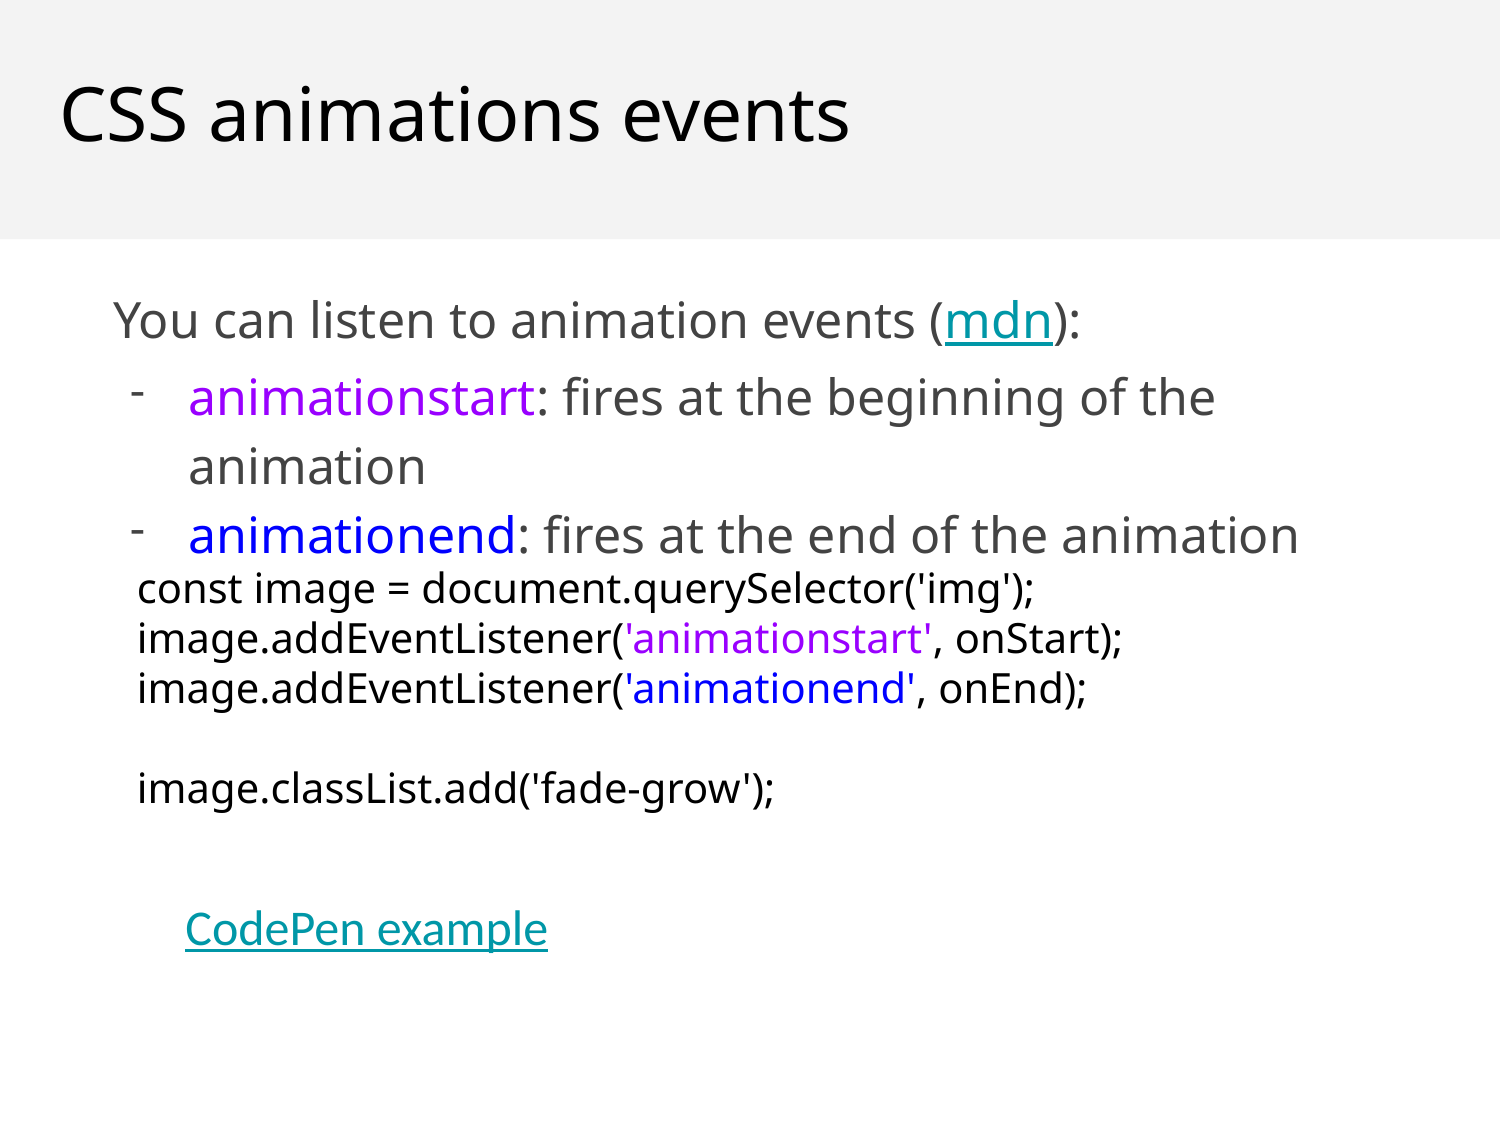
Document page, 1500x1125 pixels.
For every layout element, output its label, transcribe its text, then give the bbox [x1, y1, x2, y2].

title CSS animations events [44, 51, 1288, 178]
text_box const image = document.querySelector('img'); image.addEventListener('animationstart', onStart); image.addEventListener('animationend', onEnd); image.classList.add('fade-grow'); [121, 546, 1379, 881]
list You can listen to animation events (mdn): animationstart: fires at the beginning of the animation animationend: fires at the end of the animation [98, 263, 1402, 352]
text_box CodePen example [170, 880, 1352, 1084]
